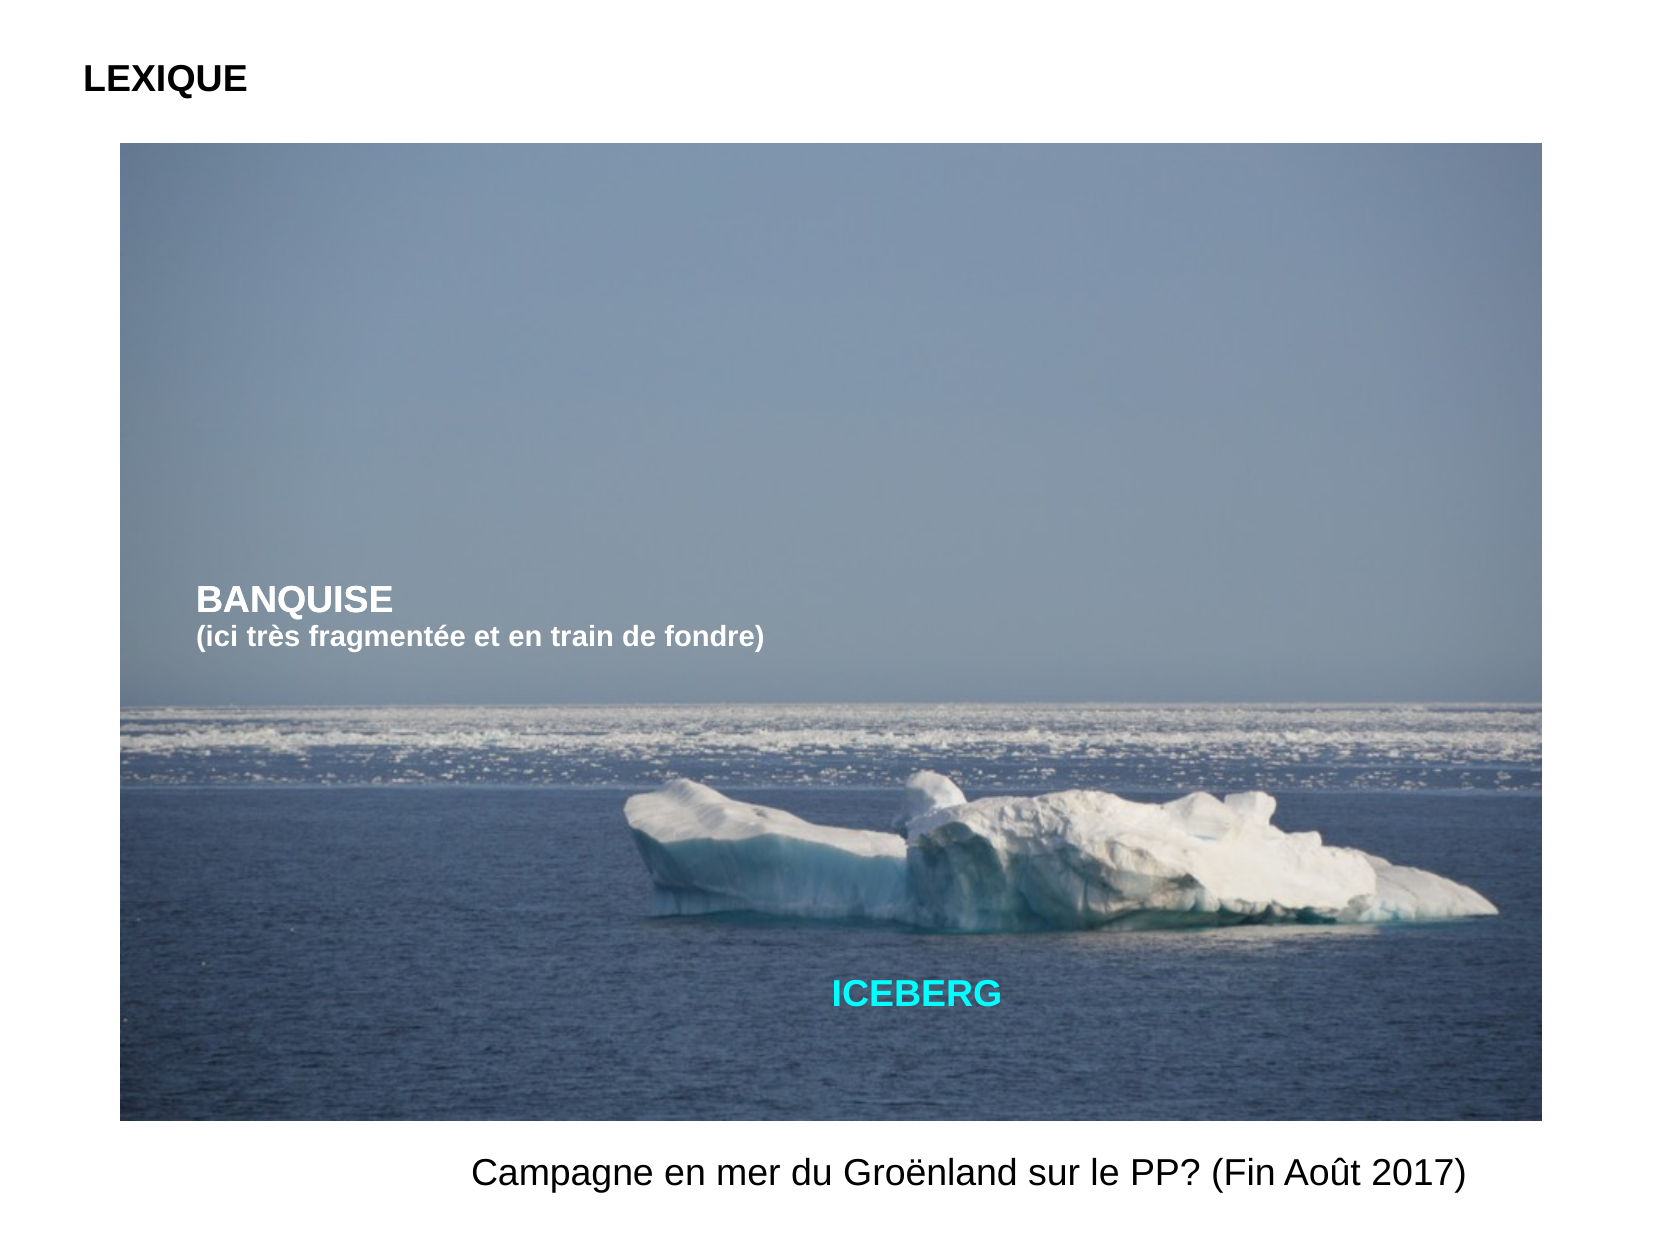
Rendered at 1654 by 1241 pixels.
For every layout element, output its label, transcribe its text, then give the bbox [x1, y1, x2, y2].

text_box LEXIQUE [68, 50, 1583, 108]
text_box ICEBERG [816, 964, 1322, 1022]
picture [120, 143, 1542, 1121]
text_box Campagne en mer du Groënland sur le PP? (Fin Août 2017) [456, 1143, 1557, 1201]
text_box BANQUISE (ici très fragmentée et en train de fondre) [181, 570, 1038, 661]
